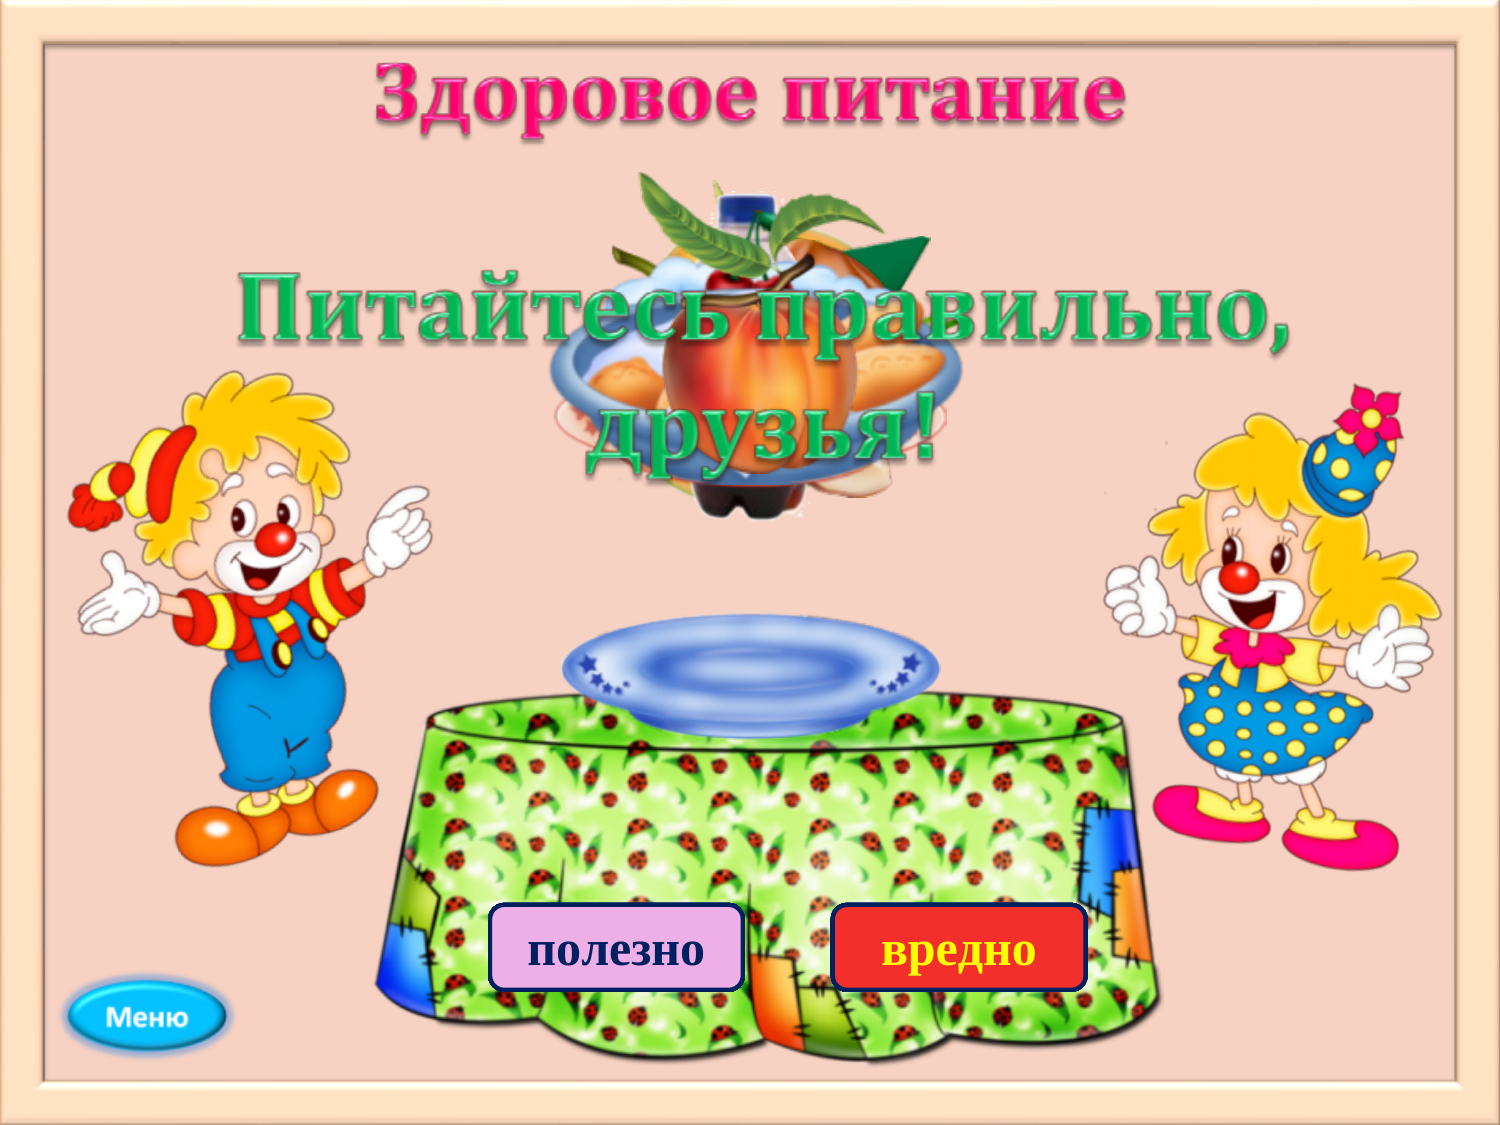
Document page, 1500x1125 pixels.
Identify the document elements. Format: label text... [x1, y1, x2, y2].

text_box вредно [832, 904, 1086, 990]
text_box полезно [490, 904, 743, 990]
picture [0, 0, 1500, 1125]
